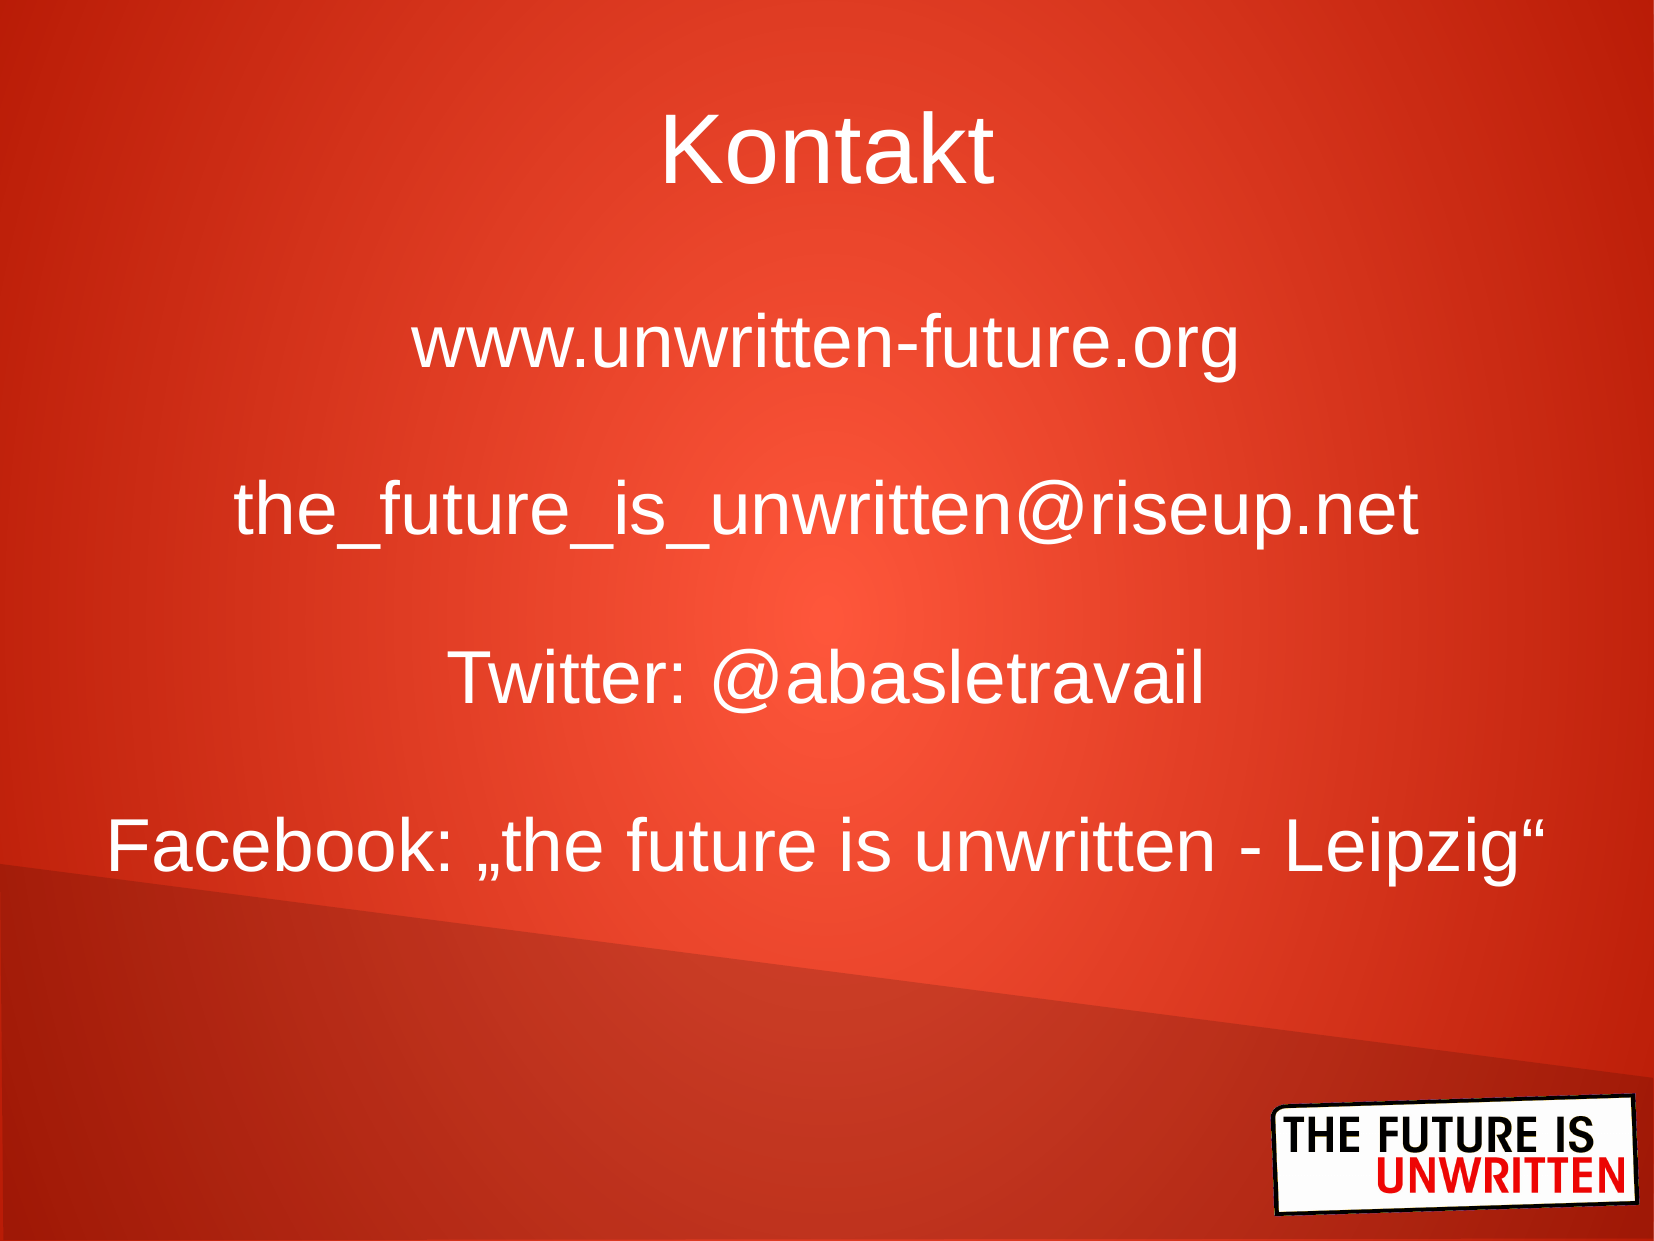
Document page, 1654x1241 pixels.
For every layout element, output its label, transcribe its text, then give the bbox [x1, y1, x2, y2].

subtitle www.unwritten-future.org the_future_is_unwritten@riseup.net Twitter: @abasletravail Facebook: „the future is unwritten - Leipzig“ [82, 299, 1571, 1019]
title Kontakt [82, 47, 1571, 252]
picture [1269, 1092, 1640, 1217]
